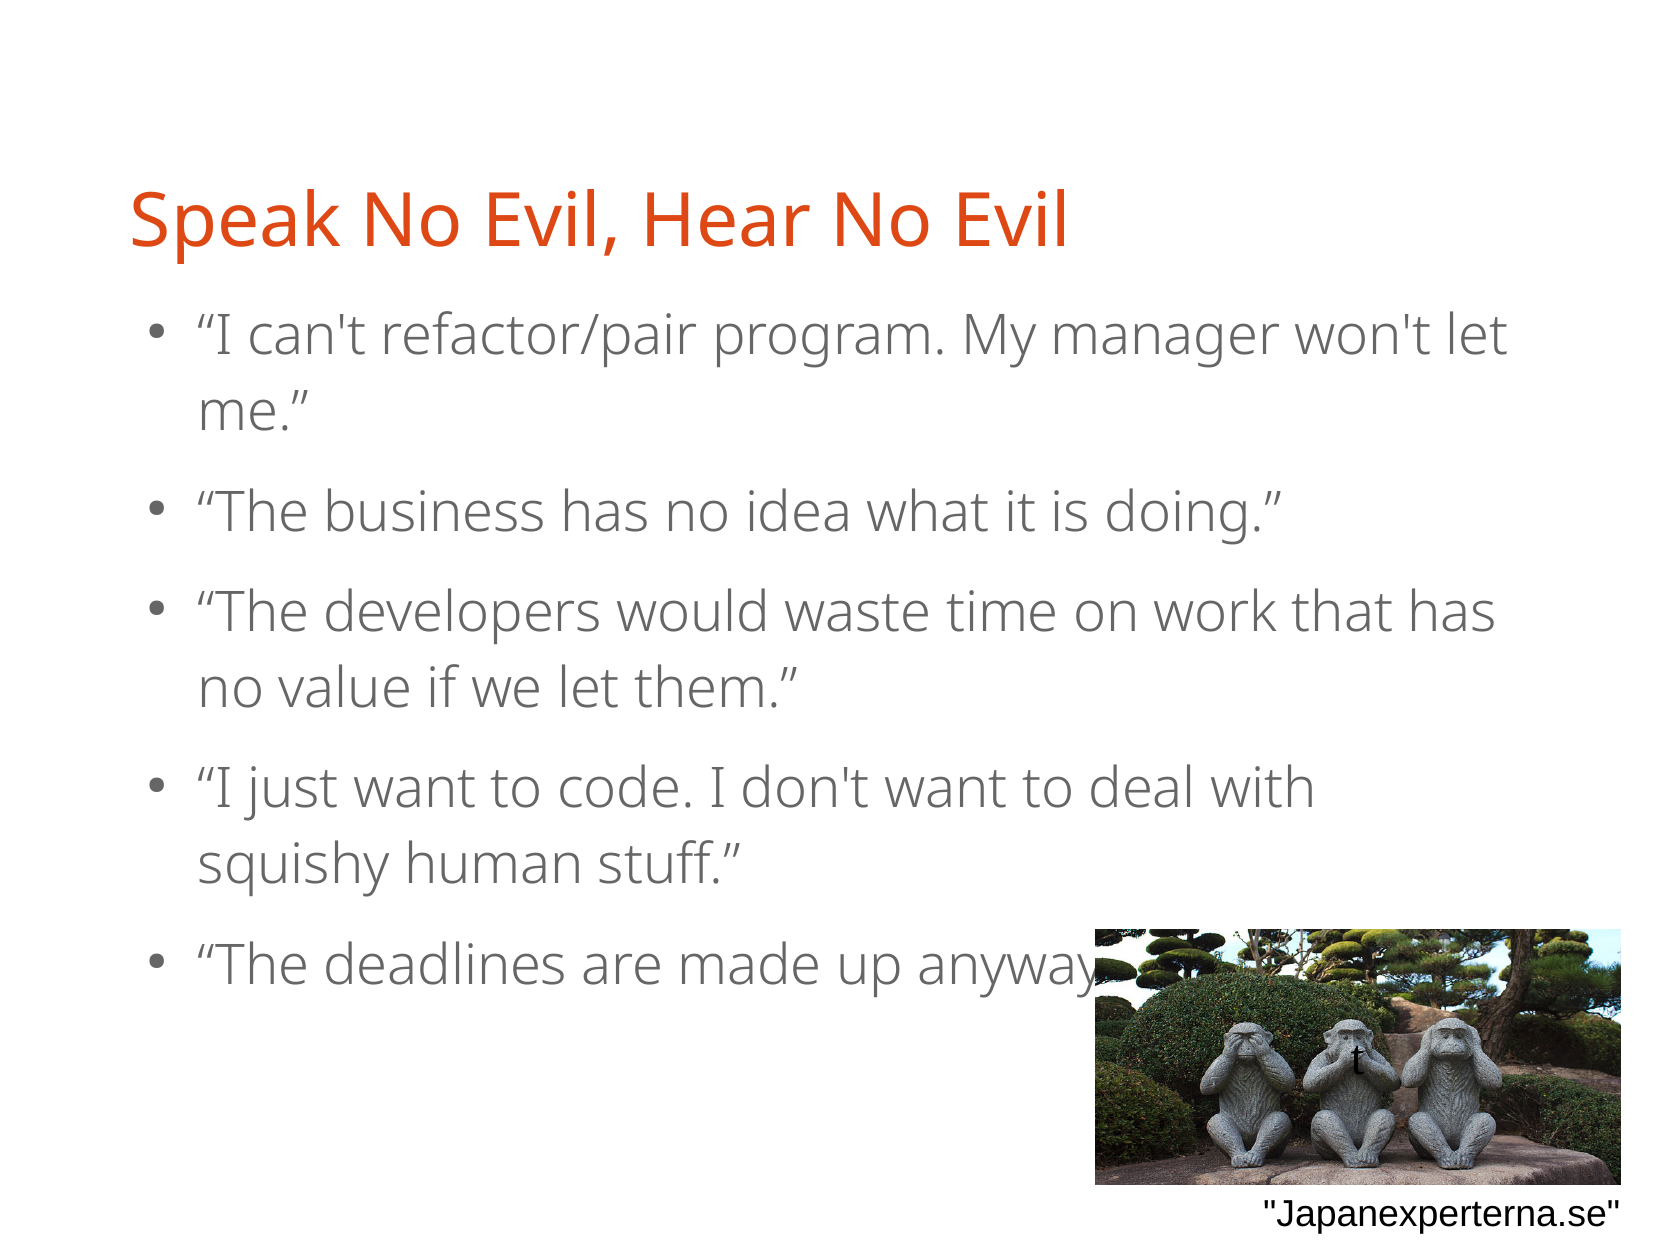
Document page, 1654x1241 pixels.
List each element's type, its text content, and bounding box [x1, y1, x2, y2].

picture [1095, 929, 1621, 1186]
list “I can't refactor/pair program. My manager won't let me.” “The business has no idea what it is doing.” “The developers would waste time on work that has no value if we let them.” “I just want to code. I don't want to deal with squishy human stuff.” “The deadlines are made up anyway.” [129, 295, 1518, 1010]
text_box "Japanexperterna.se" [1248, 1185, 1636, 1241]
title Speak No Evil, Hear No Evil [129, 153, 1518, 281]
